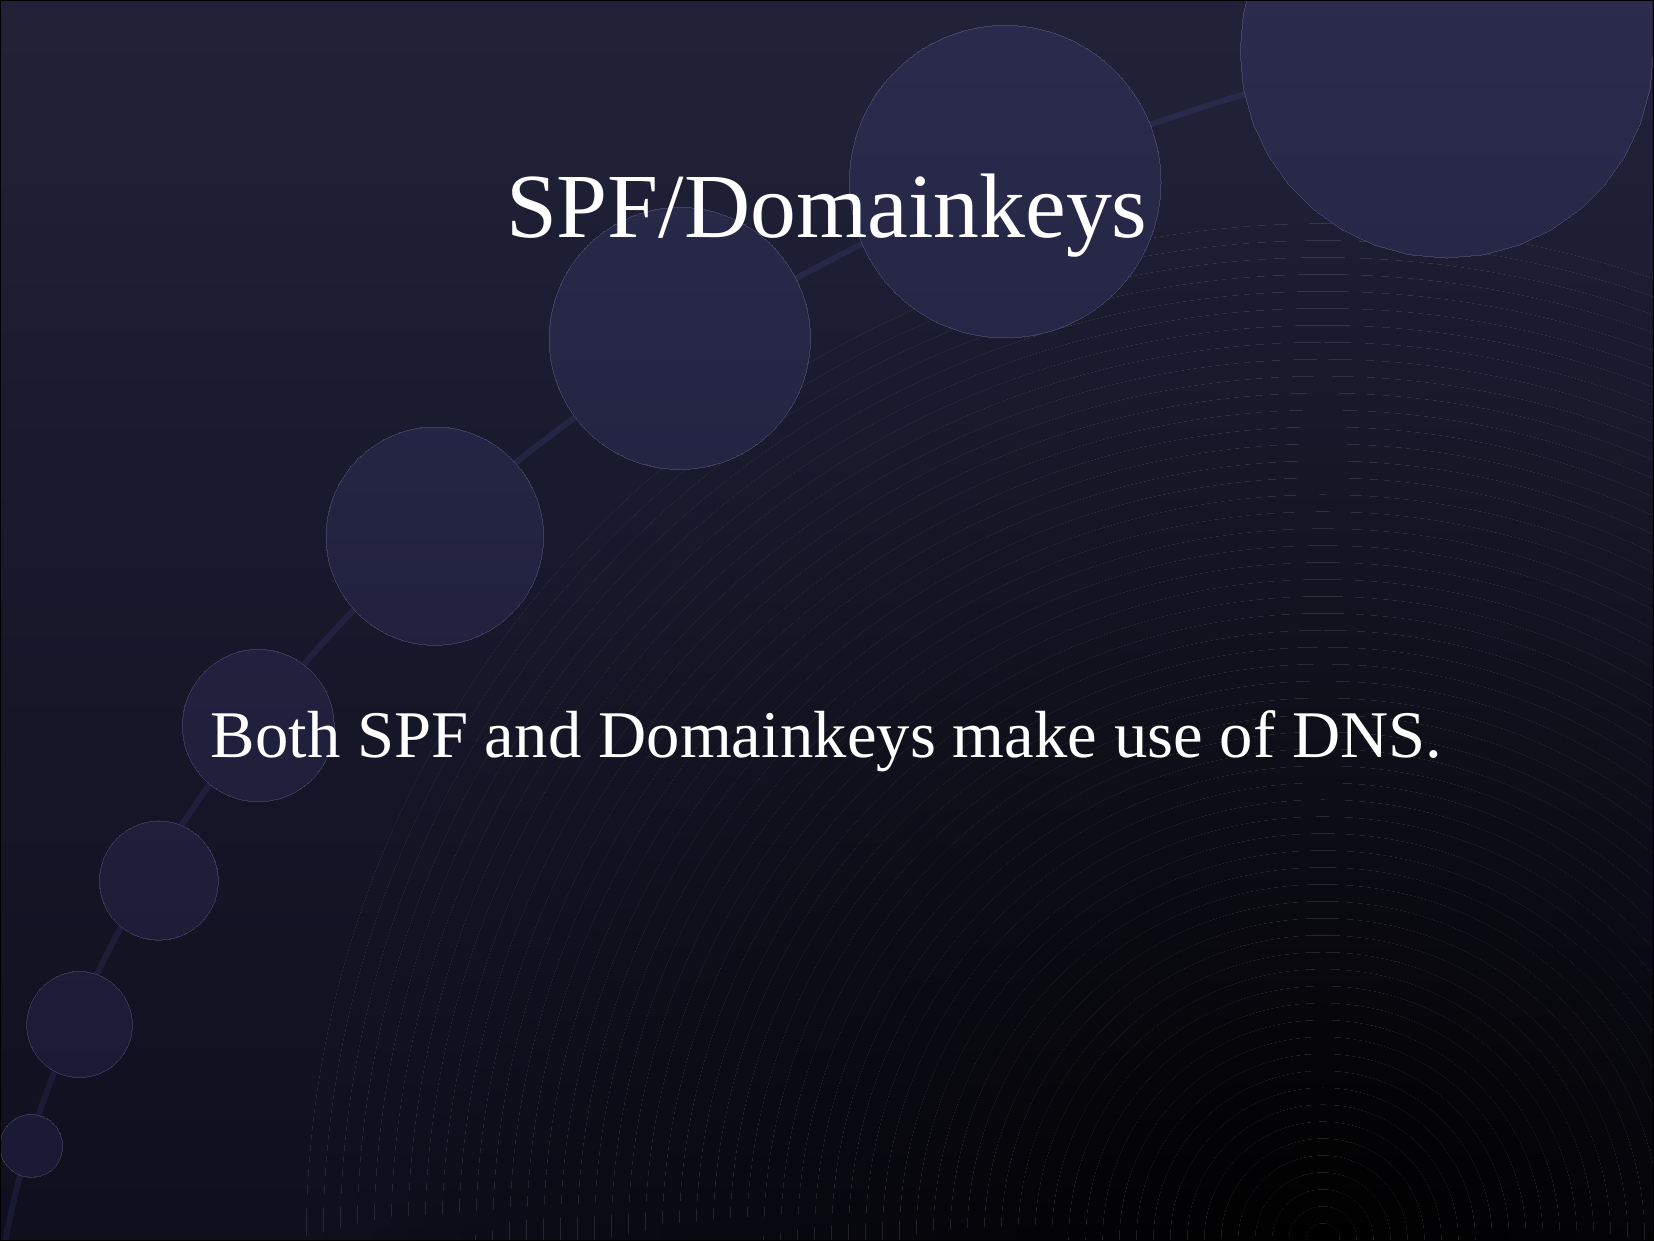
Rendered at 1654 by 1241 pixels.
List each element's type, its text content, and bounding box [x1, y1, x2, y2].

subtitle Both SPF and Domainkeys make use of DNS. [121, 344, 1534, 1127]
title SPF/Domainkeys [121, 102, 1534, 311]
